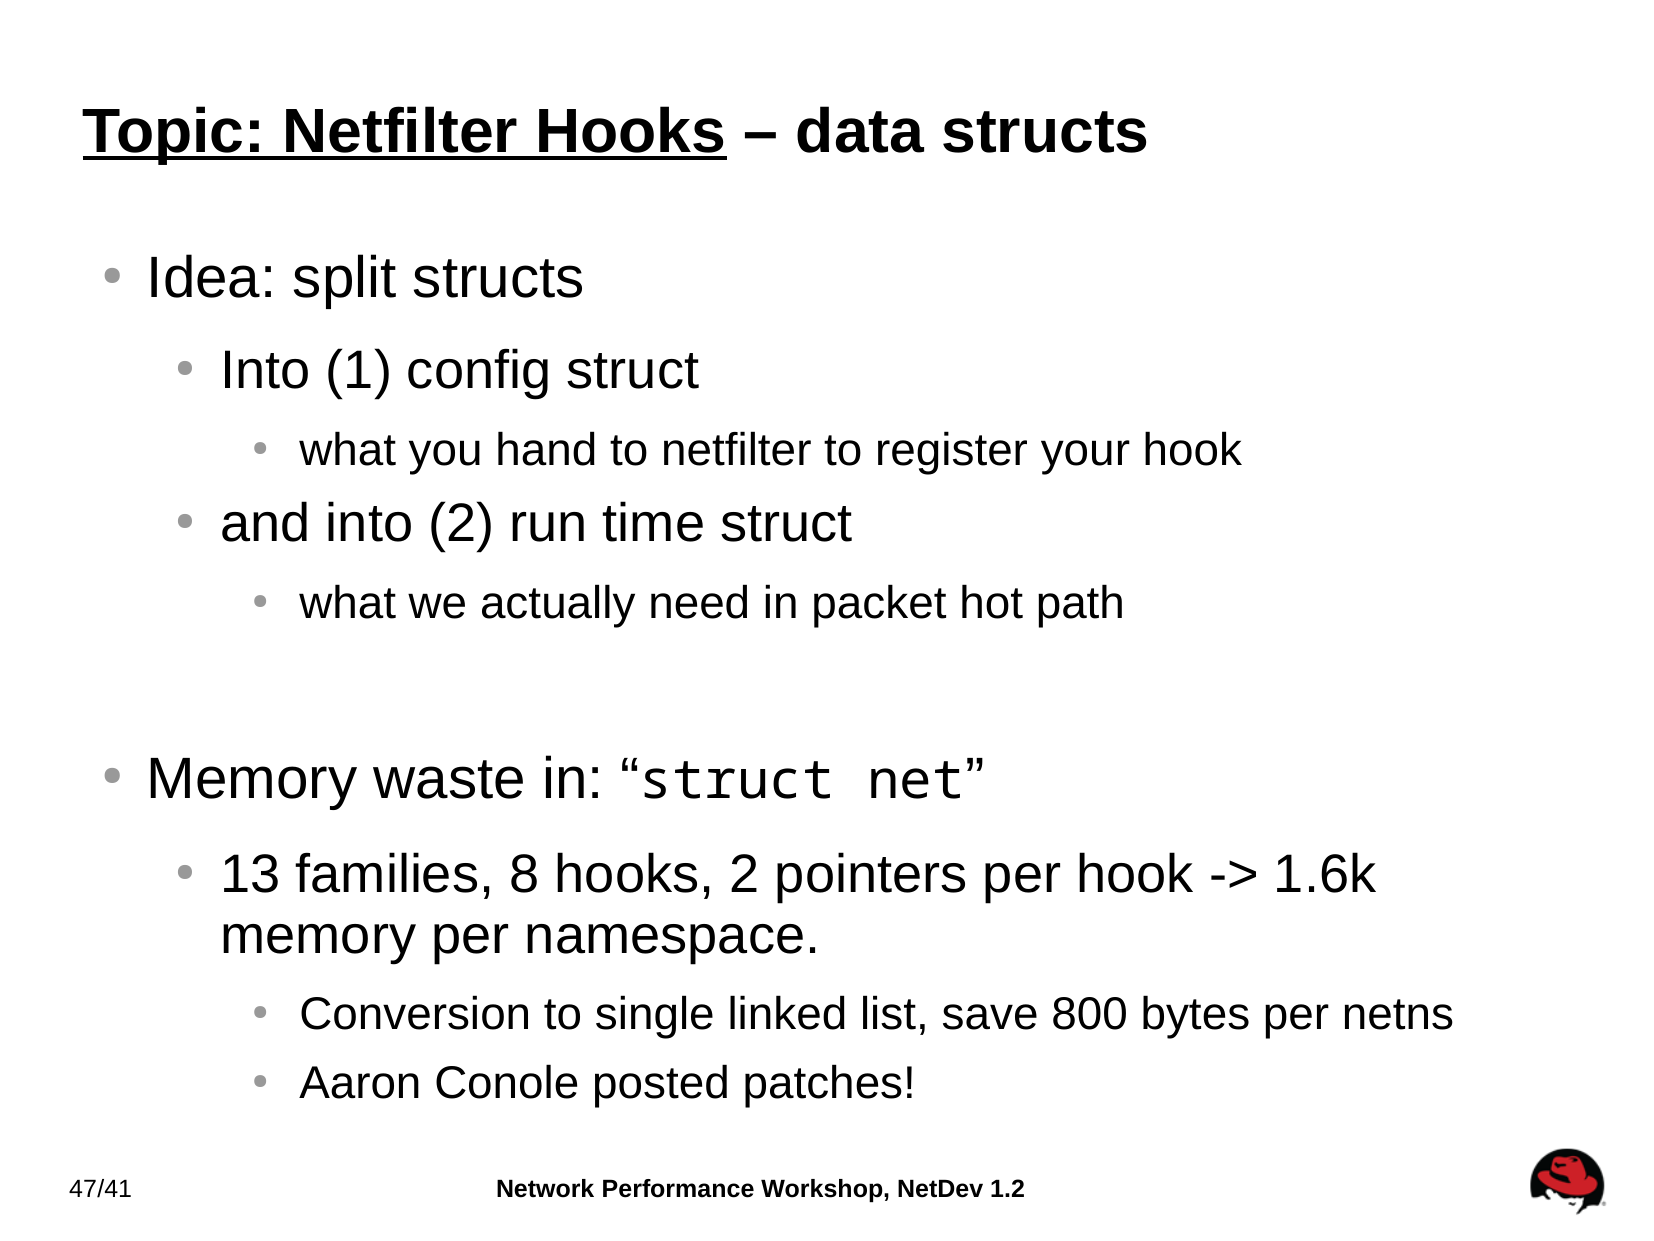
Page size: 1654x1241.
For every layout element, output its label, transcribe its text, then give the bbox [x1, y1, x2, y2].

picture [1529, 1146, 1612, 1224]
list Idea: split structs Into (1) config struct what you hand to netfilter to register your hook and into (2) run time struct what we actually need in packet hot path Memory waste in: “struct net” 13 families, 8 hooks, 2 pointers per hook -> 1.6k memory per namespace. Conversion to single linked list, save 800 bytes per netns Aaron Conole posted patches! [86, 244, 1575, 1104]
title Topic: Netfilter Hooks – data structs [82, 37, 1571, 226]
